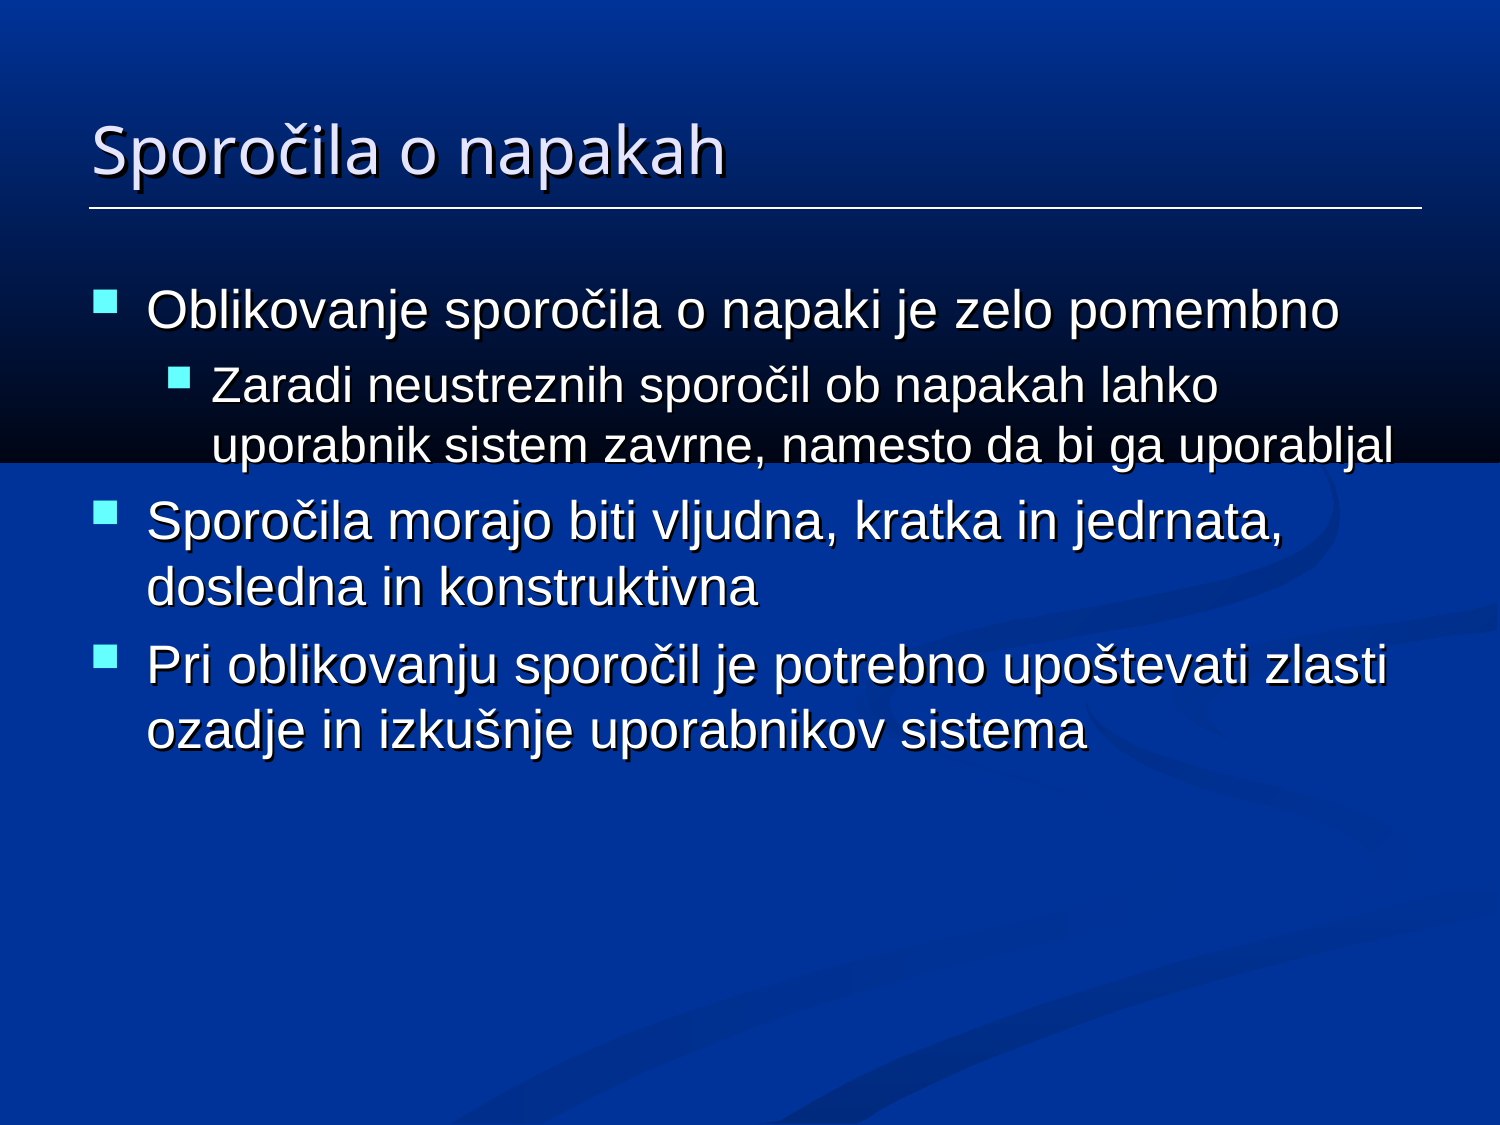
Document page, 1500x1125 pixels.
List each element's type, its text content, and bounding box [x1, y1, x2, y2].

text_box Sporočila o napakah [76, 54, 1352, 242]
list Oblikovanje sporočila o napaki je zelo pomembno Zaradi neustreznih sporočil ob napakah lahko uporabnik sistem zavrne, namesto da bi ga uporabljal Sporočila morajo biti vljudna, kratka in jedrnata, dosledna in konstruktivna Pri oblikovanju sporočil je potrebno upoštevati zlasti ozadje in izkušnje uporabnikov sistema [74, 267, 1424, 1094]
